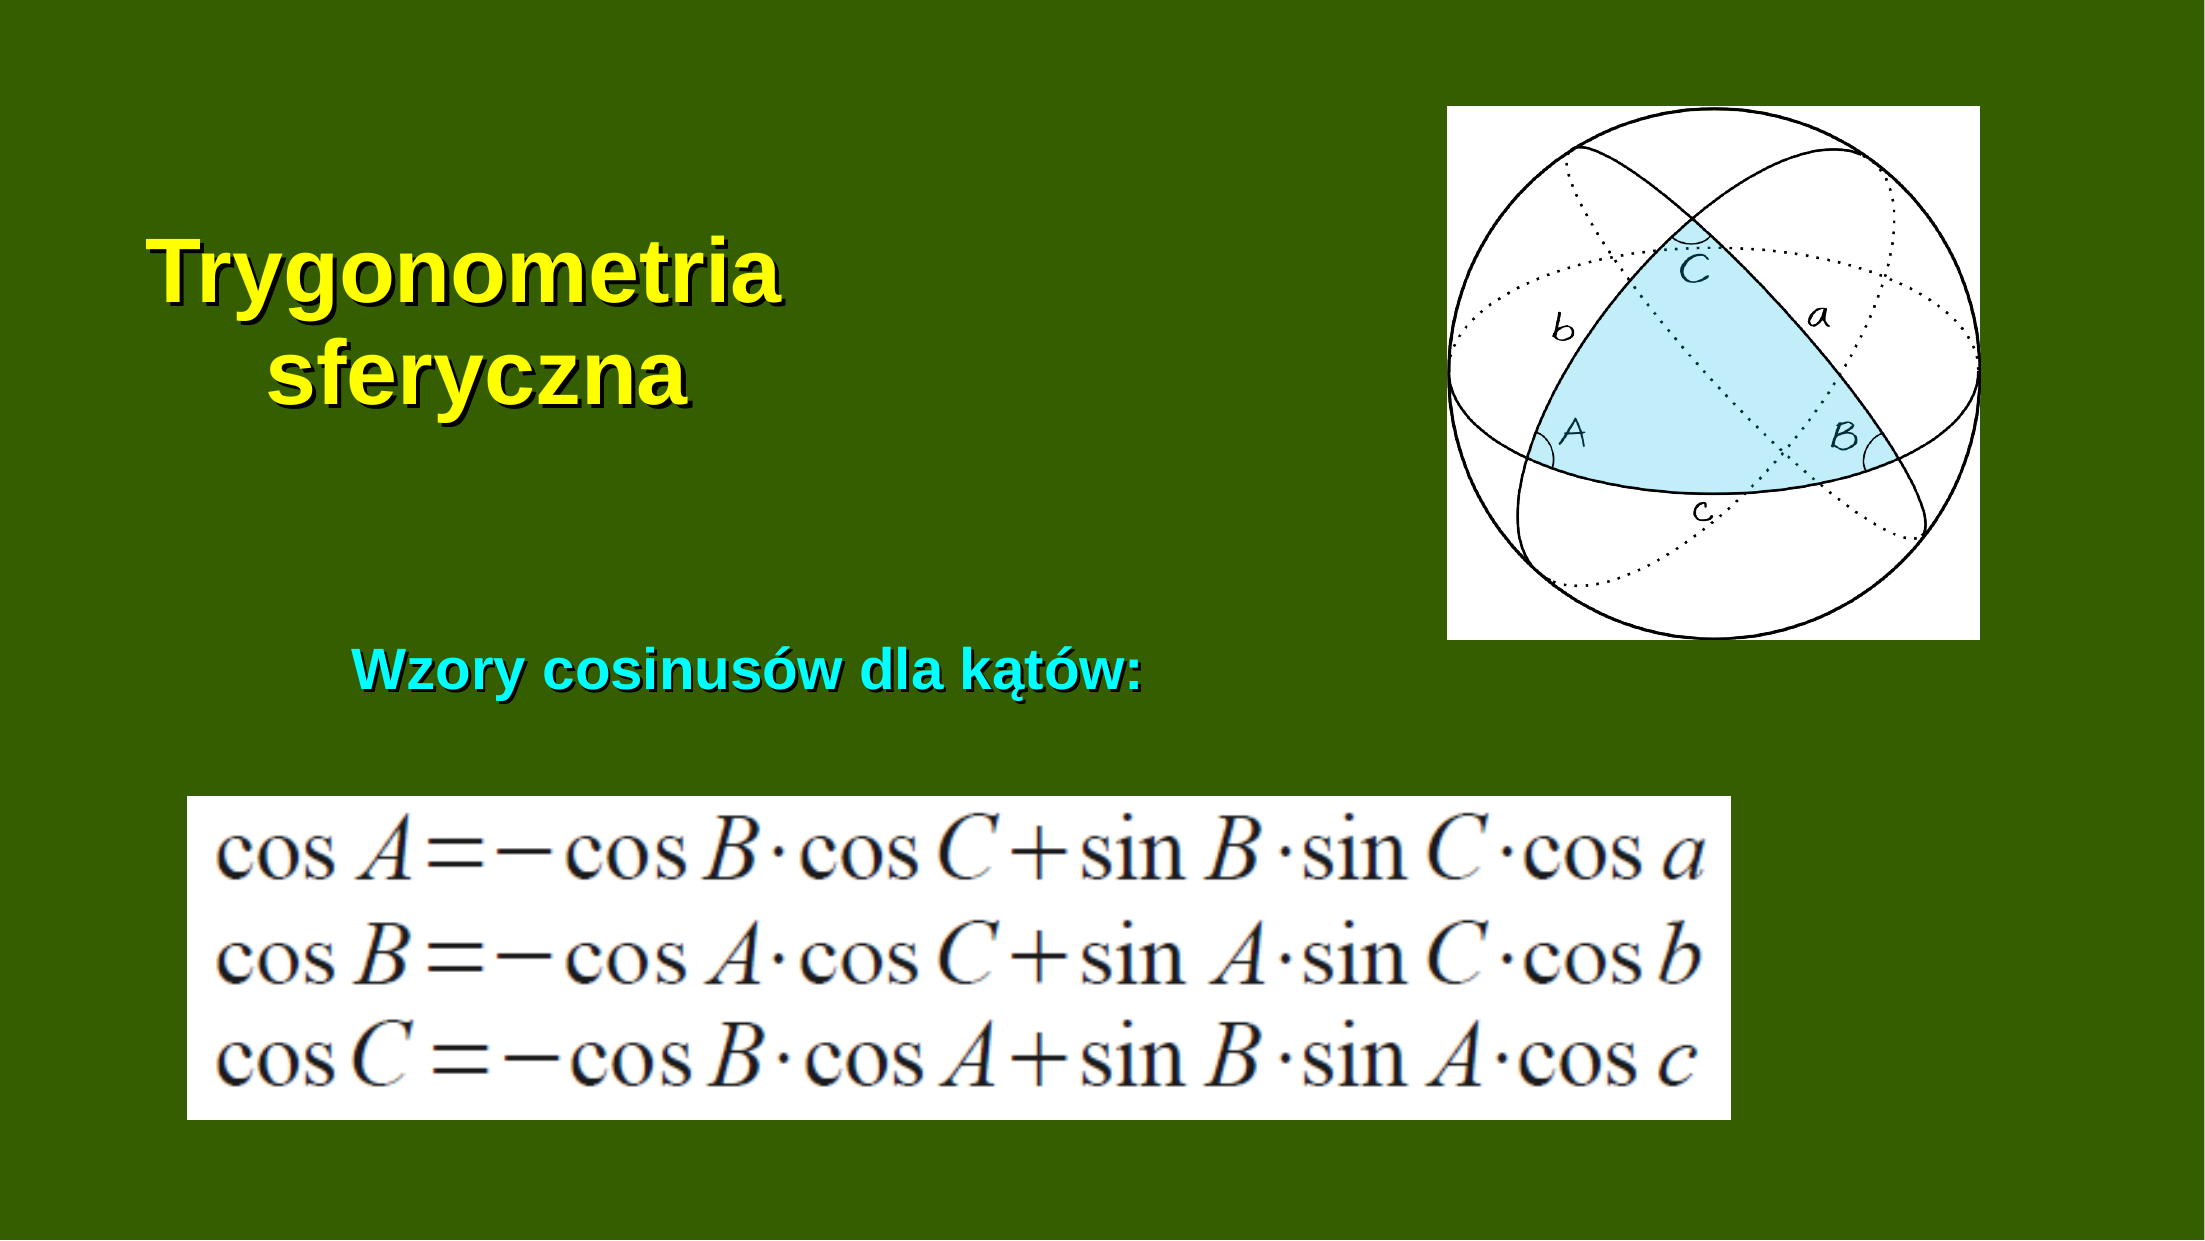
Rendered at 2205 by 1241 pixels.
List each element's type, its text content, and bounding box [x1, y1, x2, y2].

picture [187, 796, 1731, 1120]
picture [1446, 106, 1981, 640]
text_box Wzory cosinusów dla kątów: [336, 629, 1161, 710]
title Trygonometria sferyczna [75, 219, 879, 425]
